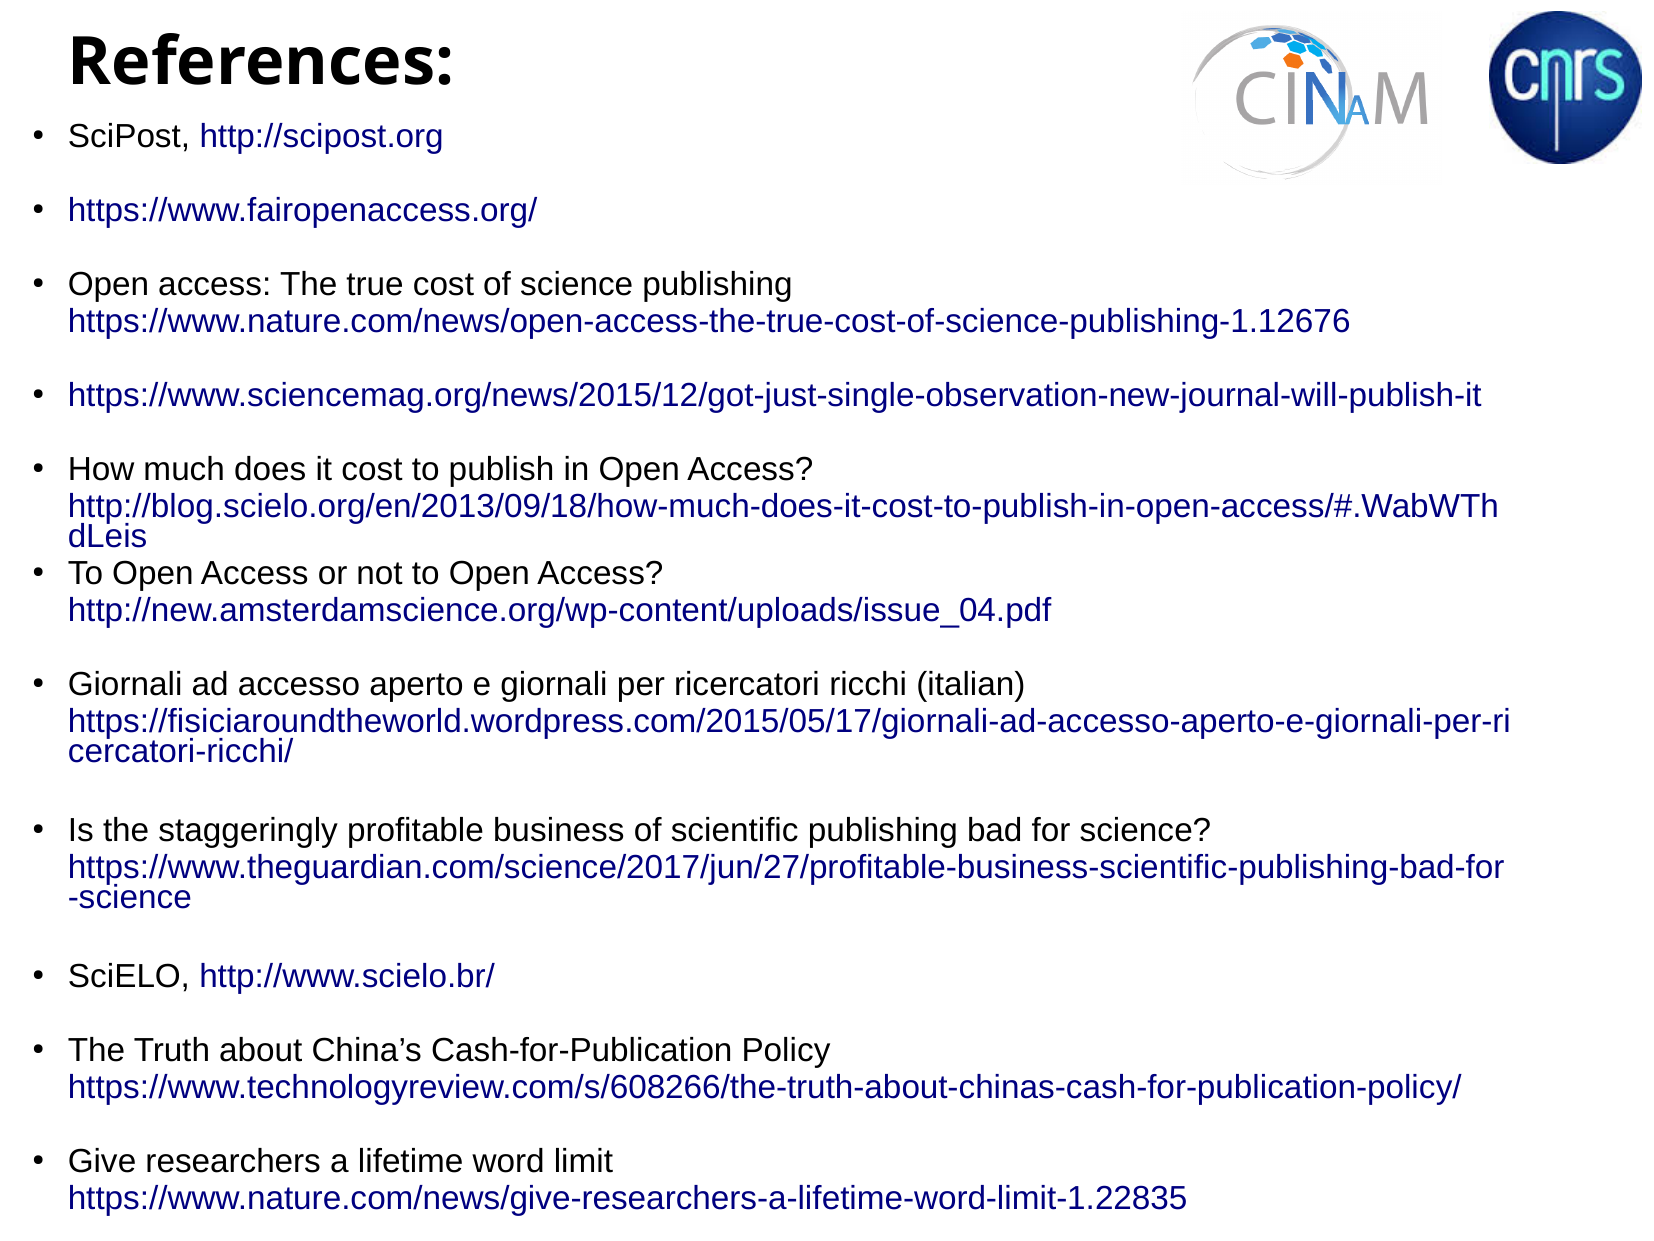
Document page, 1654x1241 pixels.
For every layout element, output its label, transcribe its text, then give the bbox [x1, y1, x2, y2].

text_box References: [53, 5, 762, 109]
text_box SciPost, http://scipost.org https://www.fairopenaccess.org/ Open access: The true cost of science publishing https://www.nature.com/news/open-access-the-true-cost-of-science-publishing-1.12676 https://www.sciencemag.org/news/2015/12/got-just-single-observation-new-journal-will-publish-it How much does it cost to publish in Open Access? http://blog.scielo.org/en/2013/09/18/how-much-does-it-cost-to-publish-in-open-access/#.WabWThdLeis To Open Access or not to Open Access? http://new.amsterdamscience.org/wp-content/uploads/issue_04.pdf Giornali ad accesso aperto e giornali per ricercatori ricchi (italian) https://fisiciaroundtheworld.wordpress.com/2015/05/17/giornali-ad-accesso-aperto-e-giornali-per-ricercatori-ricchi/ Is the staggeringly profitable business of scientific publishing bad for science? https://www.theguardian.com/science/2017/jun/27/profitable-business-scientific-publishing-bad-for-science SciELO, http://www.scielo.br/ The Truth about China’s Cash-for-Publication Policy https://www.technologyreview.com/s/608266/the-truth-about-chinas-cash-for-publication-policy/ Give researchers a lifetime word limit https://www.nature.com/news/give-researchers-a-lifetime-word-limit-1.22835 [17, 109, 1530, 1177]
picture [1181, 11, 1442, 109]
picture [1489, 11, 1642, 164]
